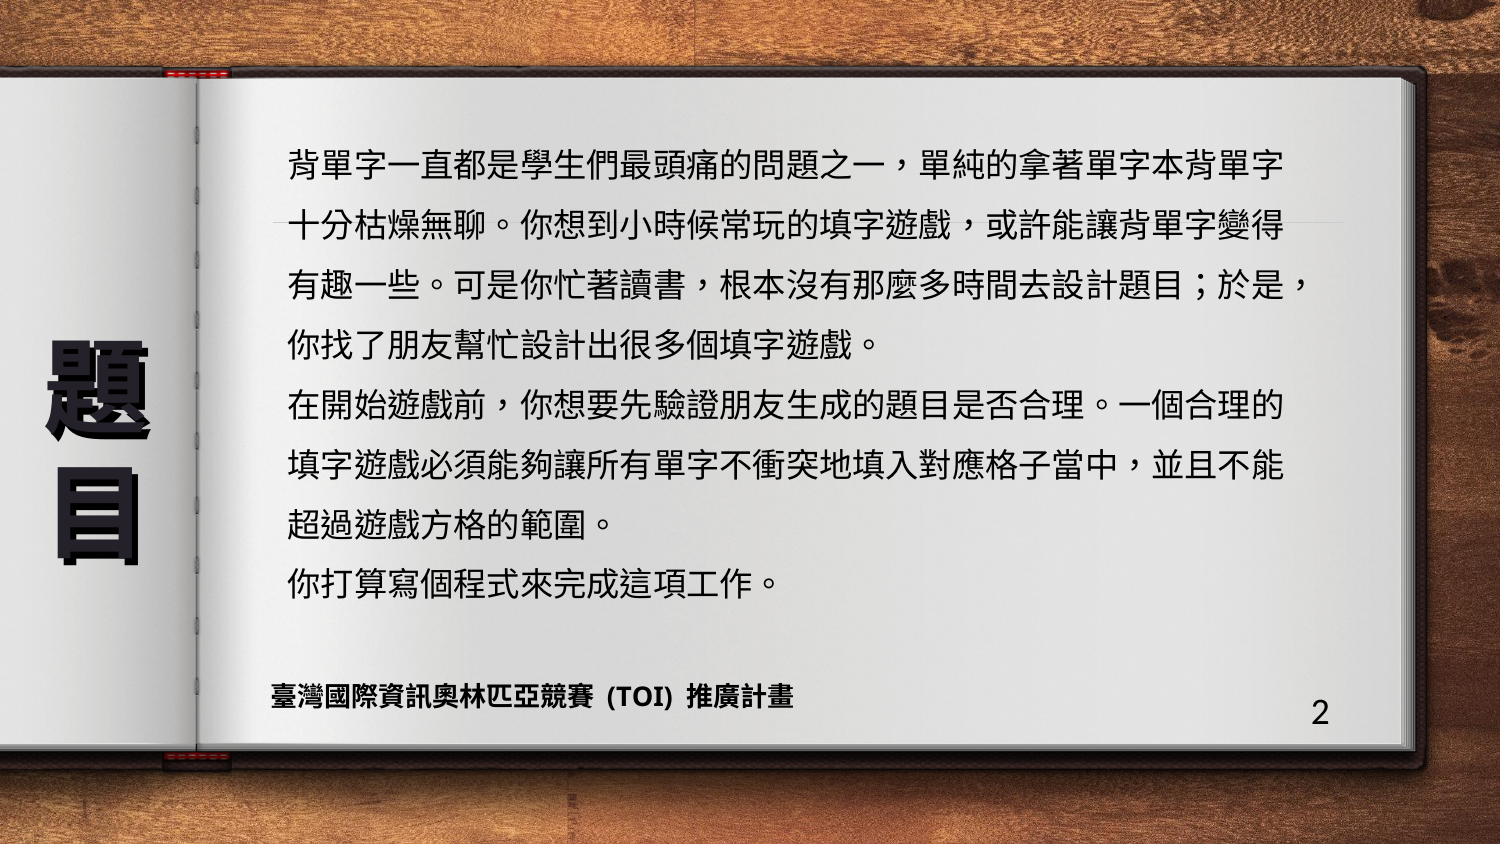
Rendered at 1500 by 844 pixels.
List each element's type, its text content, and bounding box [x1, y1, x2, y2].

text_box 2 [1295, 672, 1386, 737]
text_box 背單字一直都是學生們最頭痛的問題之一，單純的拿著單字本背單字十分枯燥無聊。你想到小時候常玩的填字遊戲，或許能讓背單字變得有趣一些。可是你忙著讀書，根本沒有那麼多時間去設計題目；於是，你找了朋友幫忙設計出很多個填字遊戲。 在開始遊戲前，你想要先驗證朋友生成的題目是否合理。一個合理的填字遊戲必須能夠讓所有單字不衝突地填入對應格子當中，並且不能超過遊戲方格的範圍。 你打算寫個程式來完成這項工作。 [273, 117, 1307, 611]
title 題 目 [28, 306, 210, 552]
